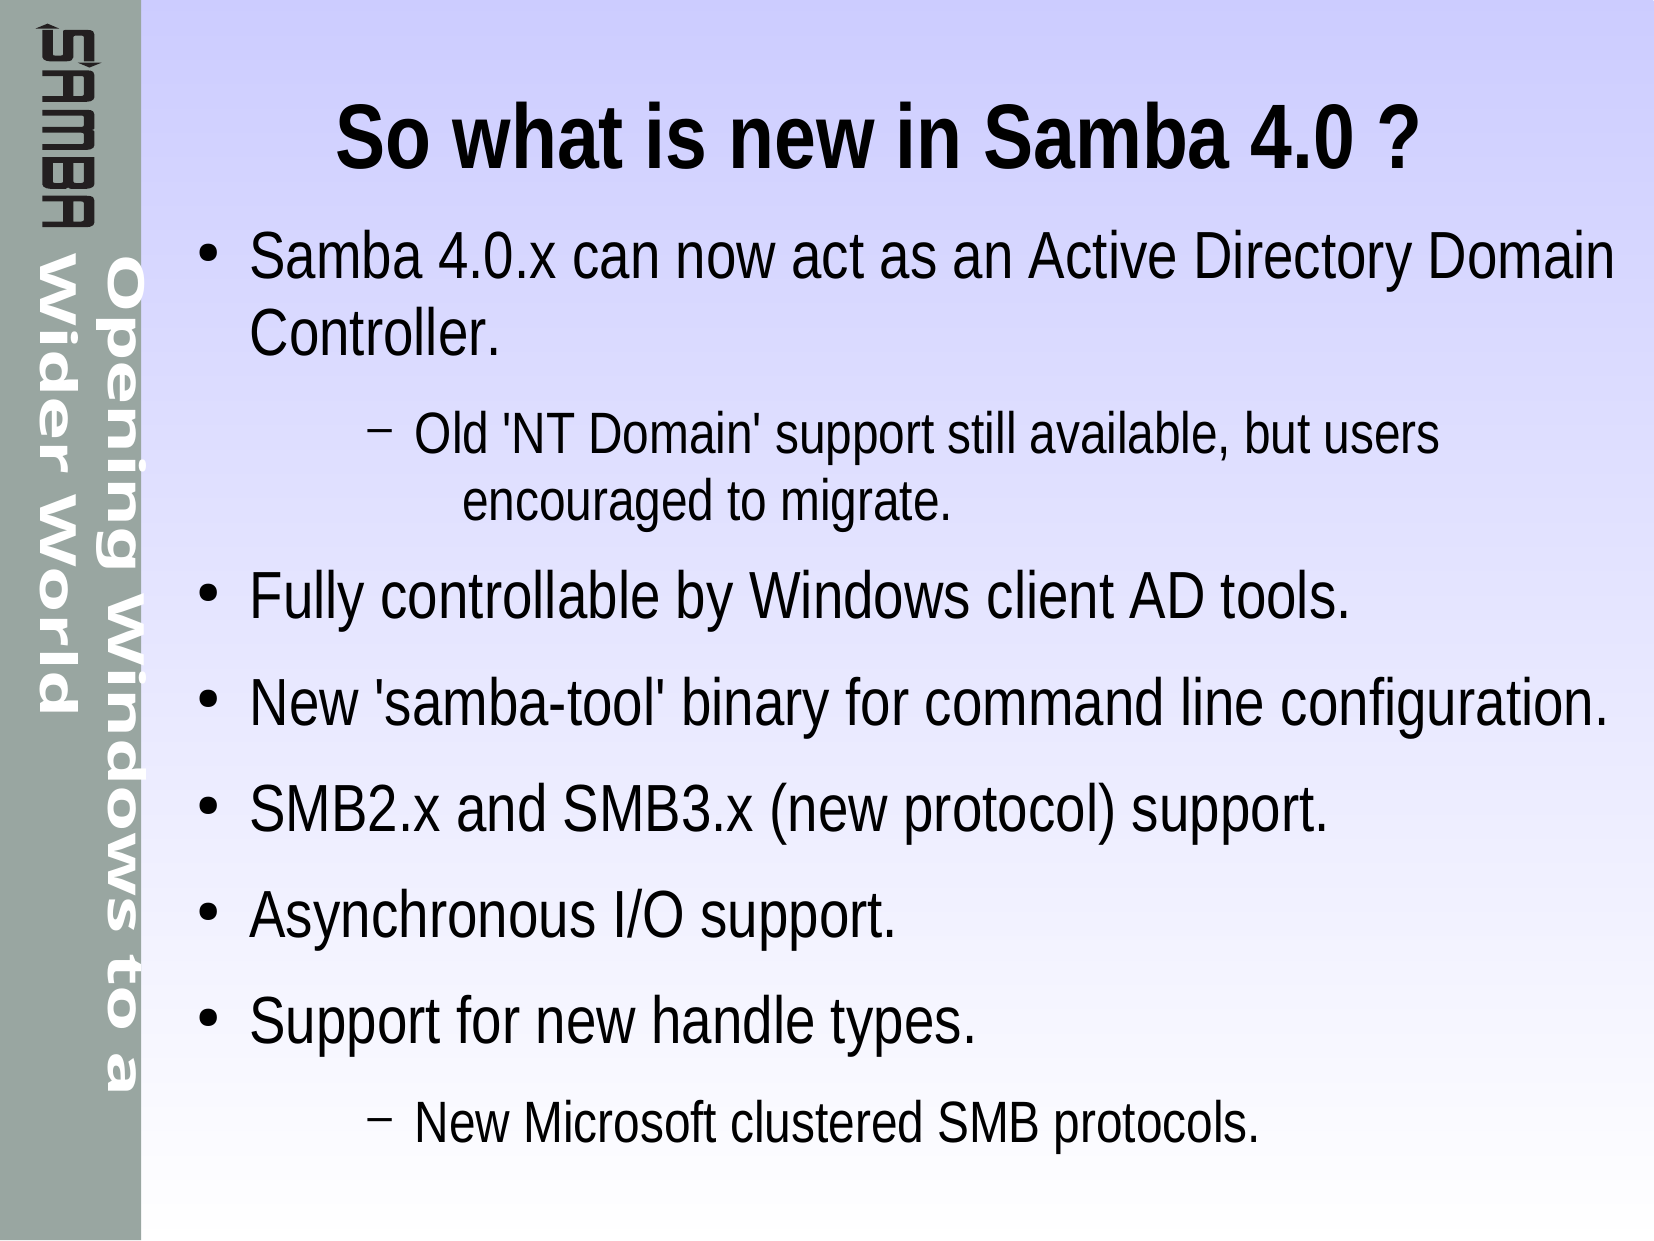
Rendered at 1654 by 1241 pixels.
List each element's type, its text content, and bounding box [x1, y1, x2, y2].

title So what is new in Samba 4.0 ? [173, 31, 1586, 239]
list Samba 4.0.x can now act as an Active Directory Domain Controller. Old 'NT Domain' support still available, but users encouraged to migrate. Fully controllable by Windows client AD tools. New 'samba-tool' binary for command line configuration. SMB2.x and SMB3.x (new protocol) support. Asynchronous I/O support. Support for new handle types. New Microsoft clustered SMB protocols. [178, 216, 1624, 1241]
